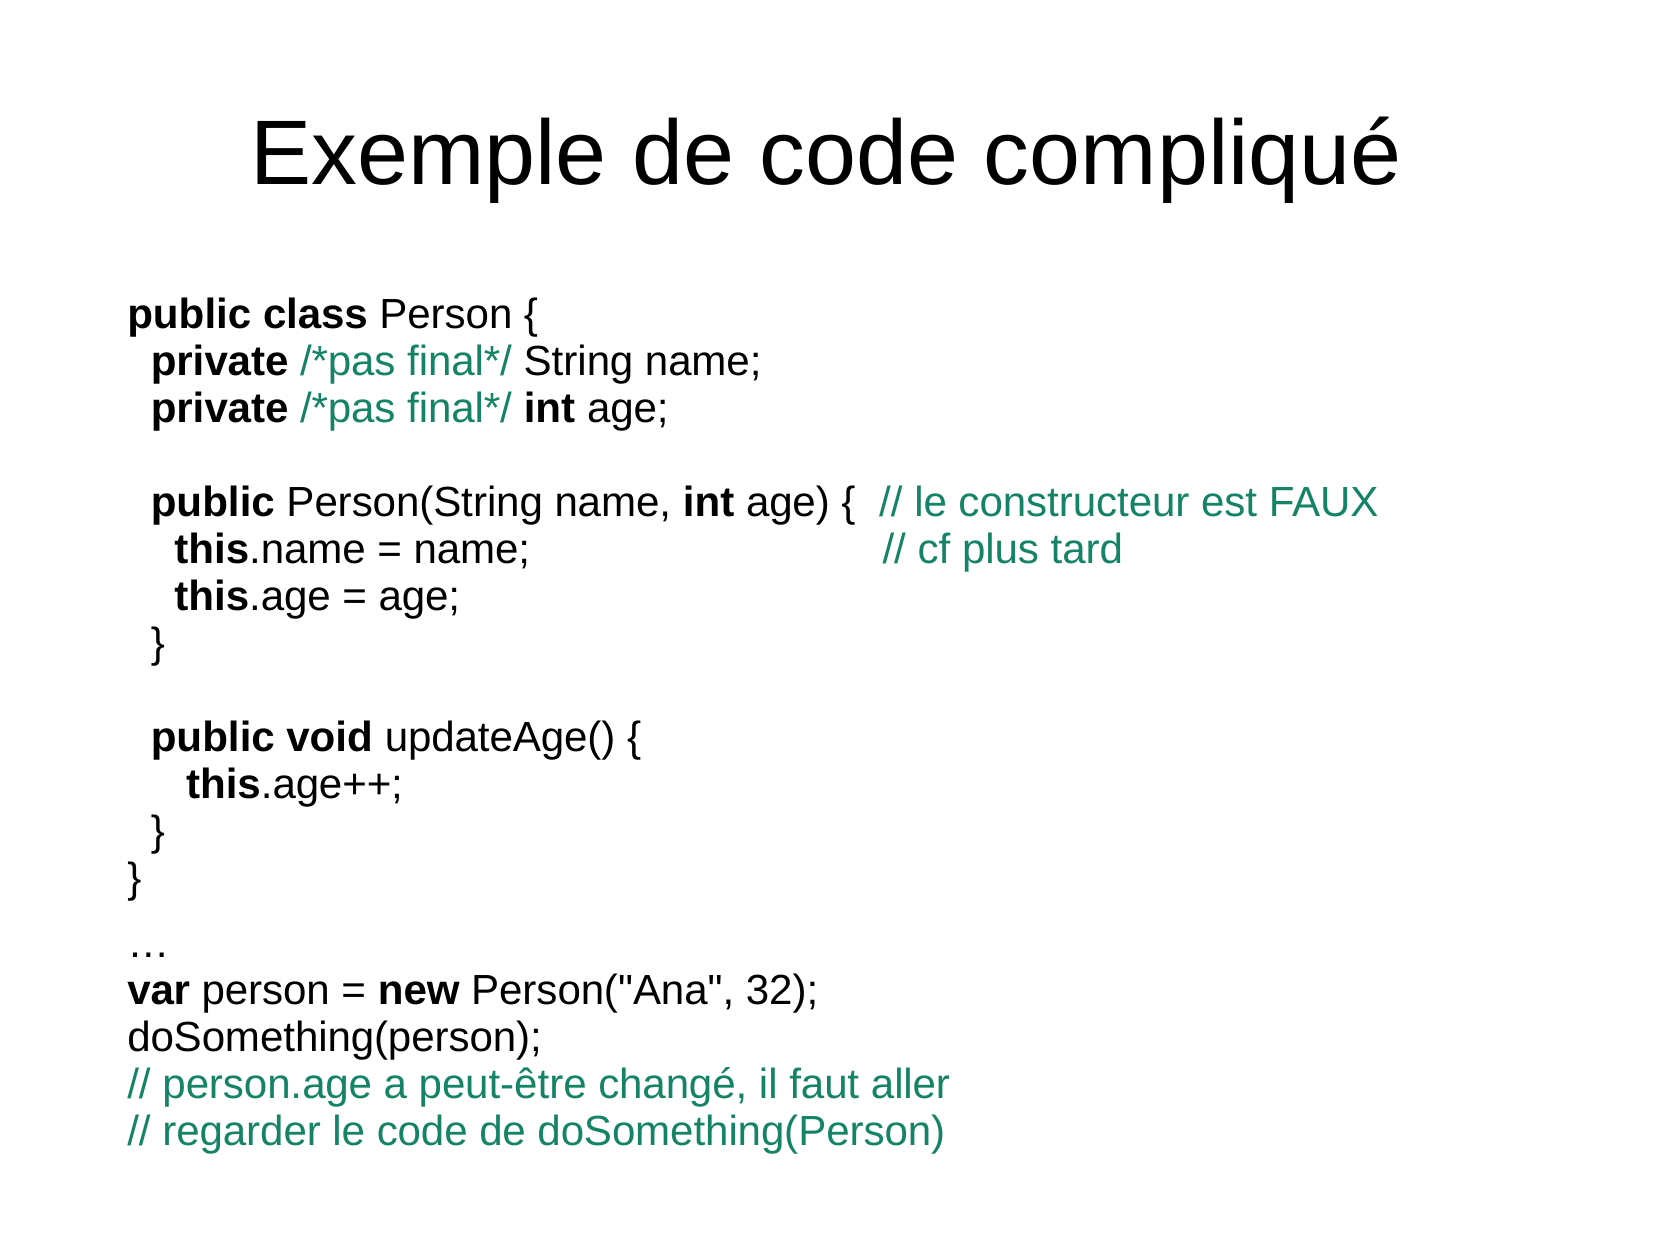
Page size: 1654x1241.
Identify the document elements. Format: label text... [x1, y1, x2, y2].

list public class Person { private /*pas final*/ String name; private /*pas final*/ int age; public Person(String name, int age) { // le constructeur est FAUX this.name = name; // cf plus tard this.age = age; } public void updateAge() { this.age++; } } … var person = new Person("Ana", 32); doSomething(person); // person.age a peut-être changé, il faut aller // regarder le code de doSomething(Person) [82, 290, 1571, 1156]
title Exemple de code compliqué [82, 49, 1571, 257]
